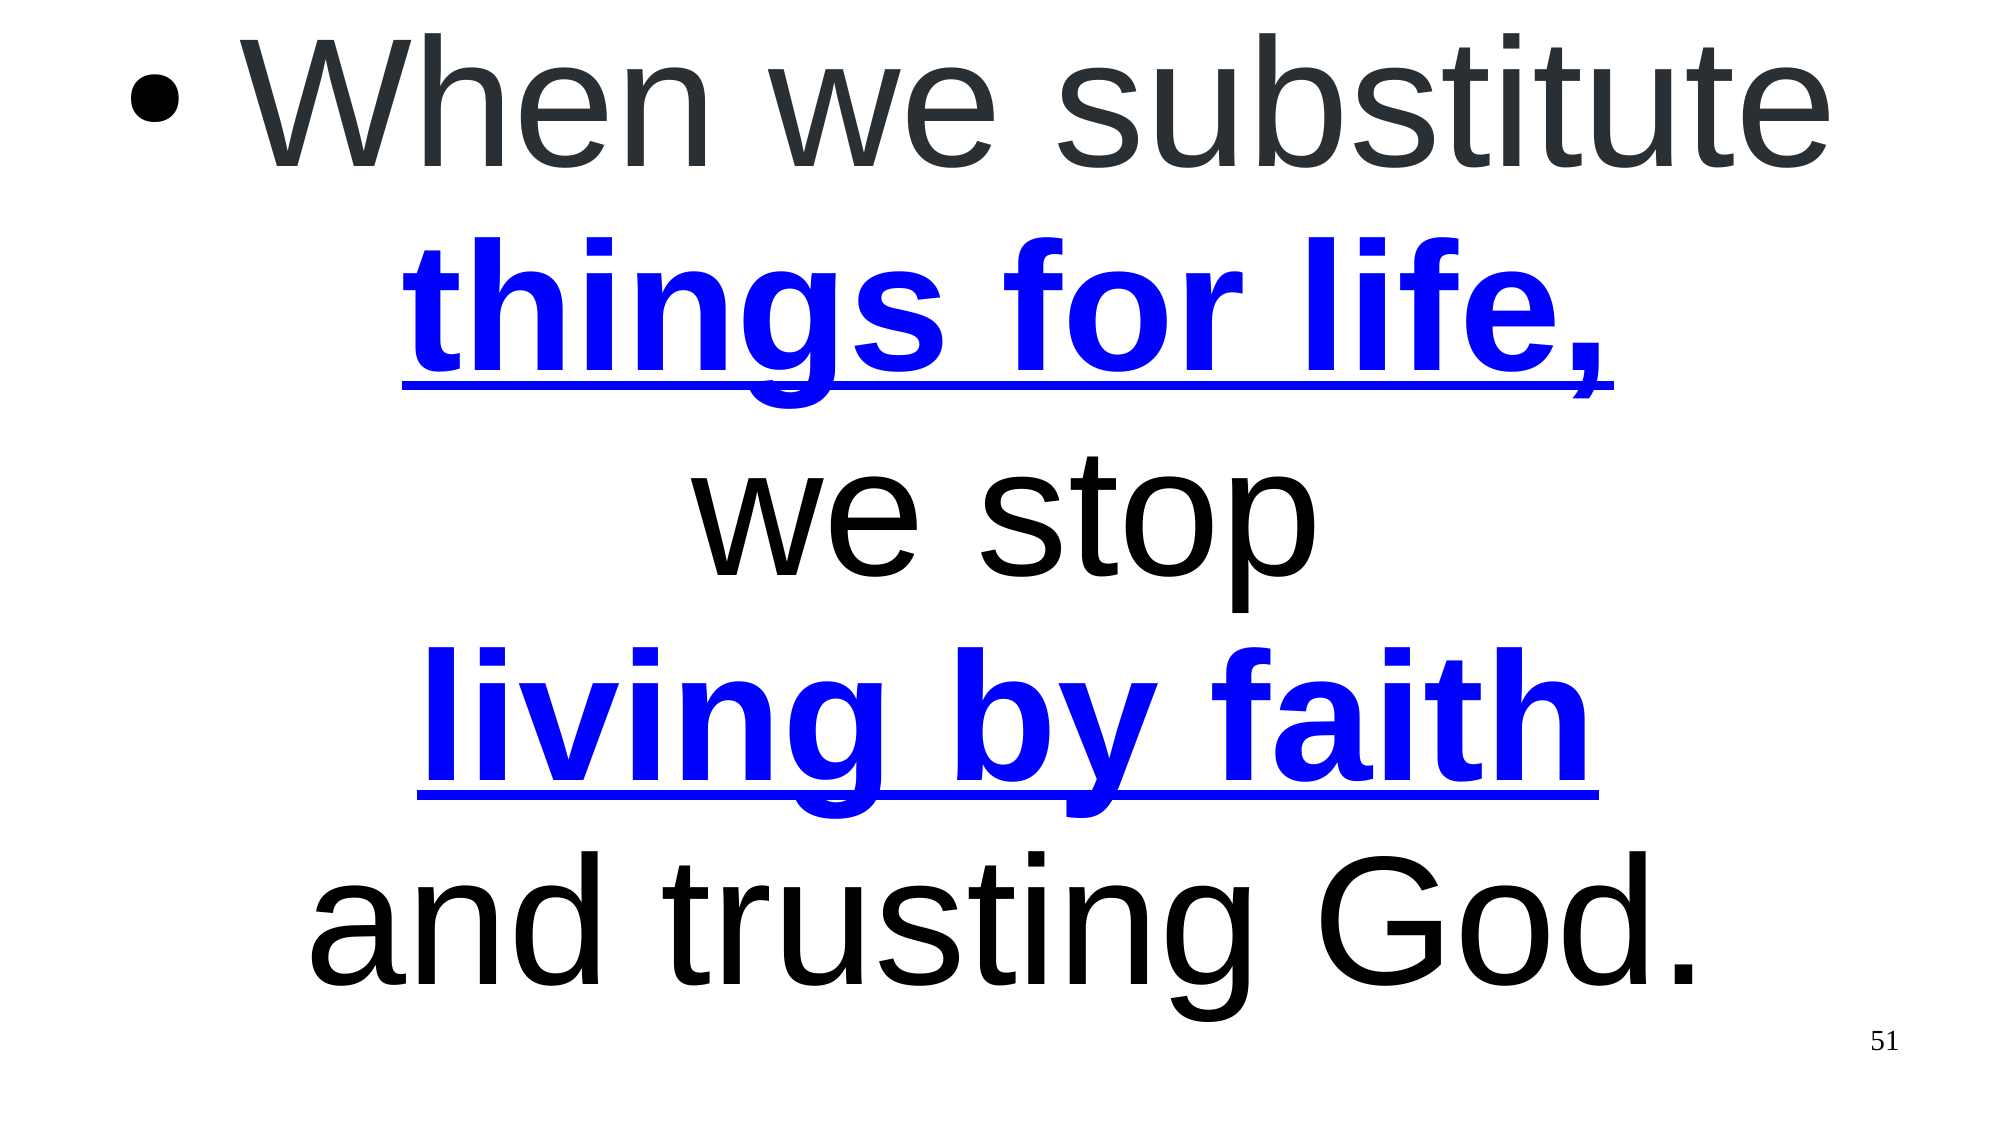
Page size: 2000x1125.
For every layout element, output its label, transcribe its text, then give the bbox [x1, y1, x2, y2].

list When we substitute things for life, we stop living by faith and trusting God. [0, 0, 1996, 1123]
